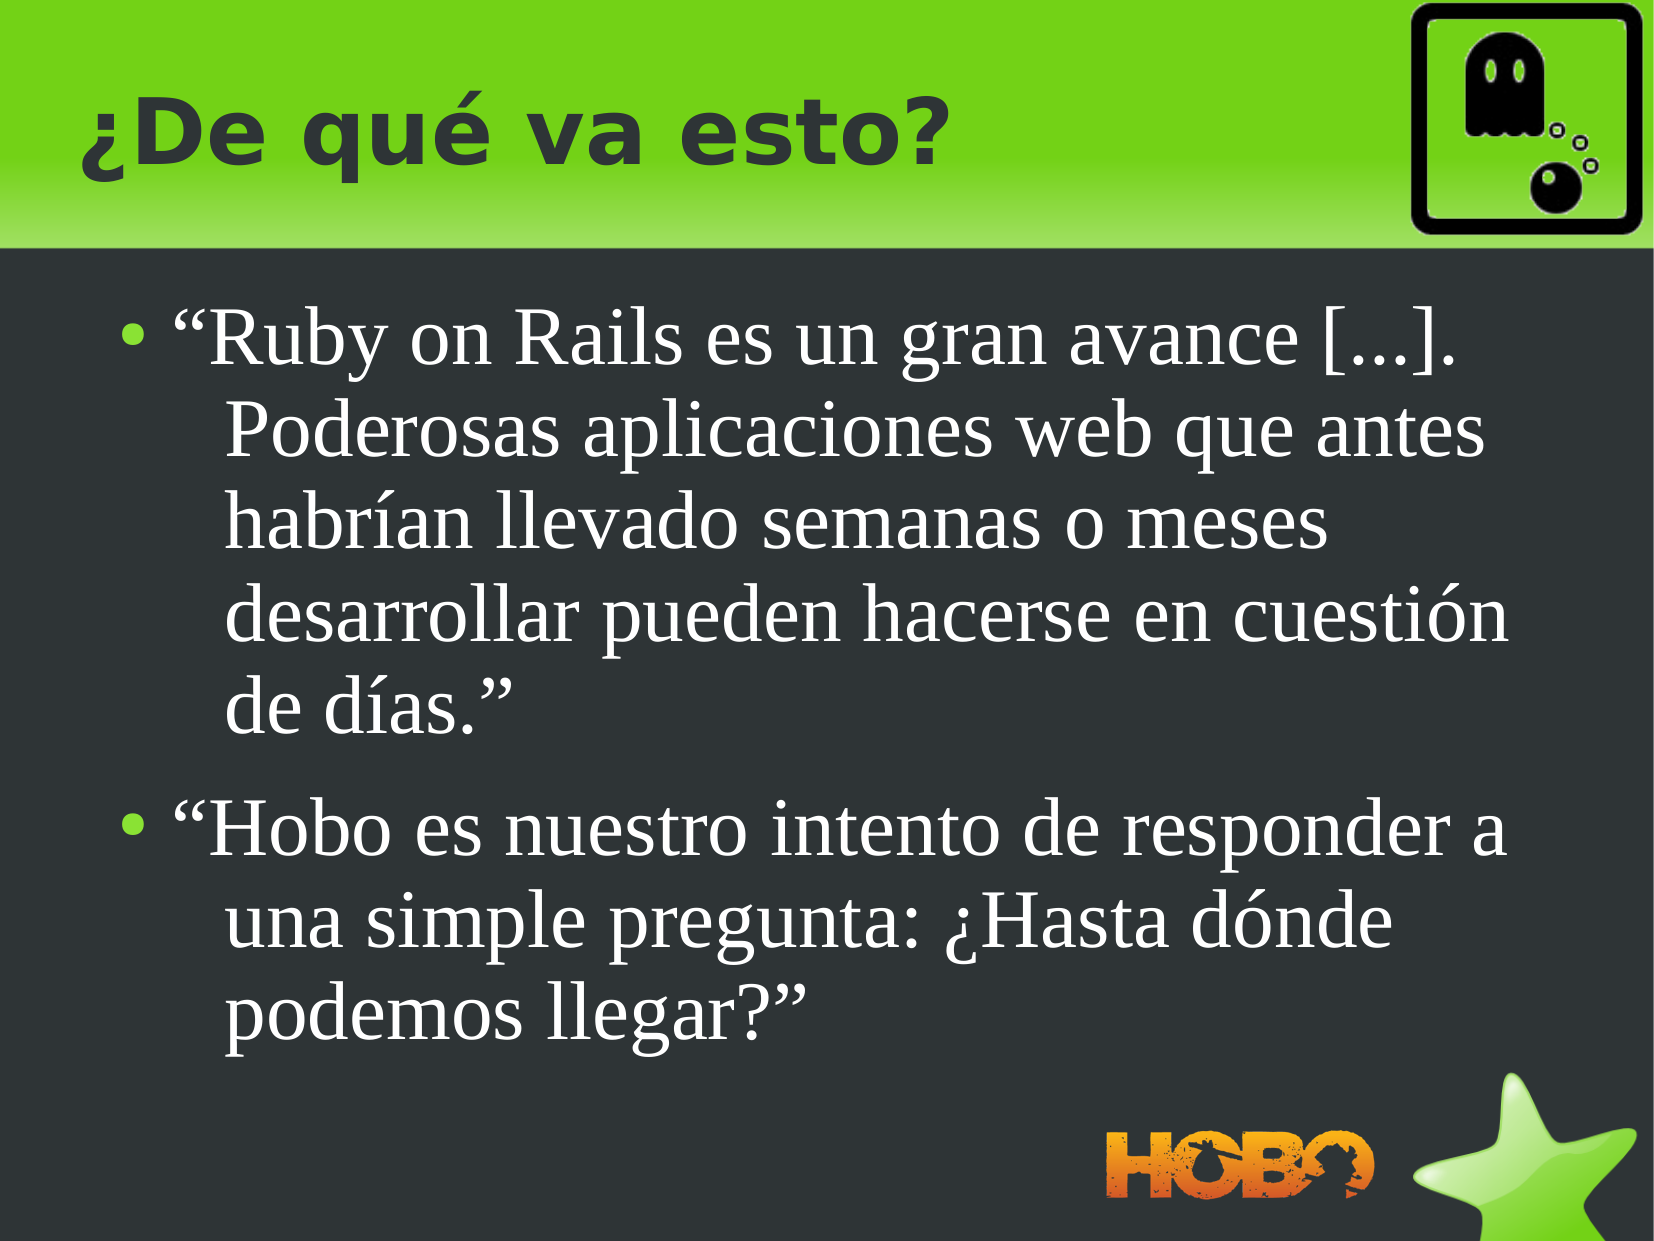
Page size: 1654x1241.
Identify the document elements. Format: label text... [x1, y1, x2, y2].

picture [0, 0, 1654, 1241]
list “Ruby on Rails es un gran avance [...]. Poderosas aplicaciones web que antes habrían llevado semanas o meses desarrollar pueden hacerse en cuestión de días.” “Hobo es nuestro intento de responder a una simple pregunta: ¿Hasta dónde podemos llegar?” [82, 290, 1571, 1124]
title ¿De qué va esto? [76, 29, 1565, 237]
